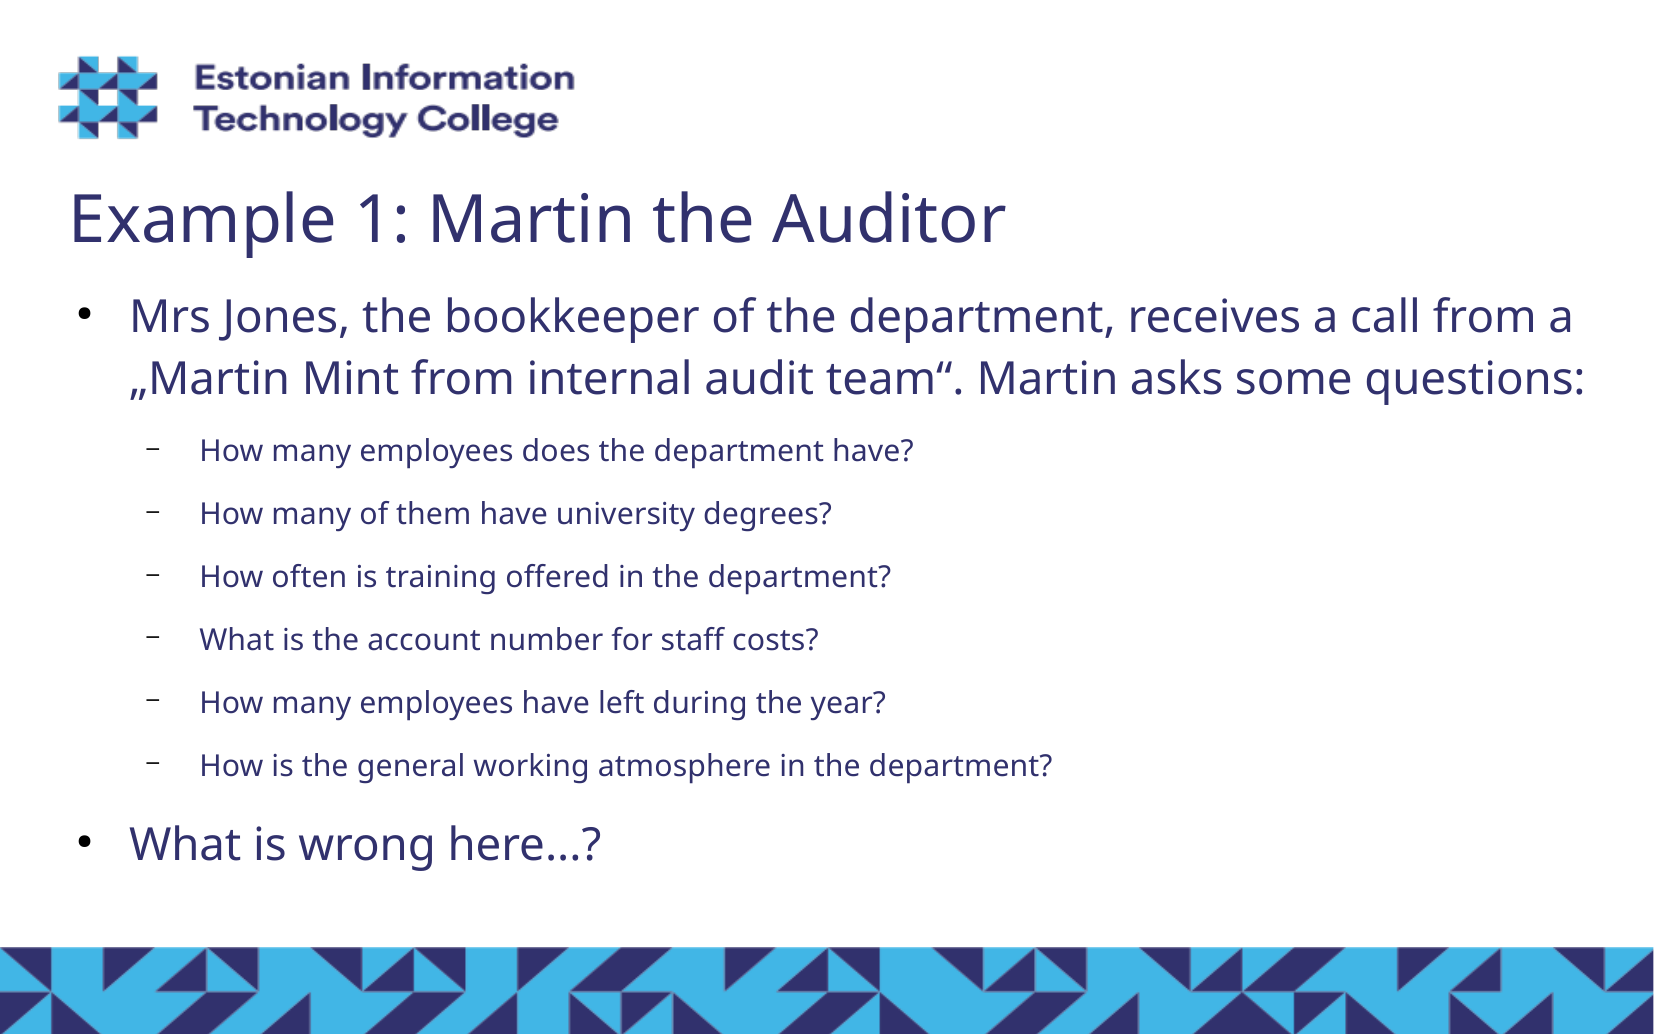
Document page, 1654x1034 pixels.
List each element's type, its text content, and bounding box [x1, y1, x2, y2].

title Example 1: Martin the Auditor [68, 147, 1536, 283]
list Mrs Jones, the bookkeeper of the department, receives a call from a „Martin Mint from internal audit team“. Martin asks some questions: How many employees does the department have? How many of them have university degrees? How often is training offered in the department? What is the account number for staff costs? How many employees have left during the year? How is the general working atmosphere in the department? What is wrong here...? [59, 283, 1595, 936]
